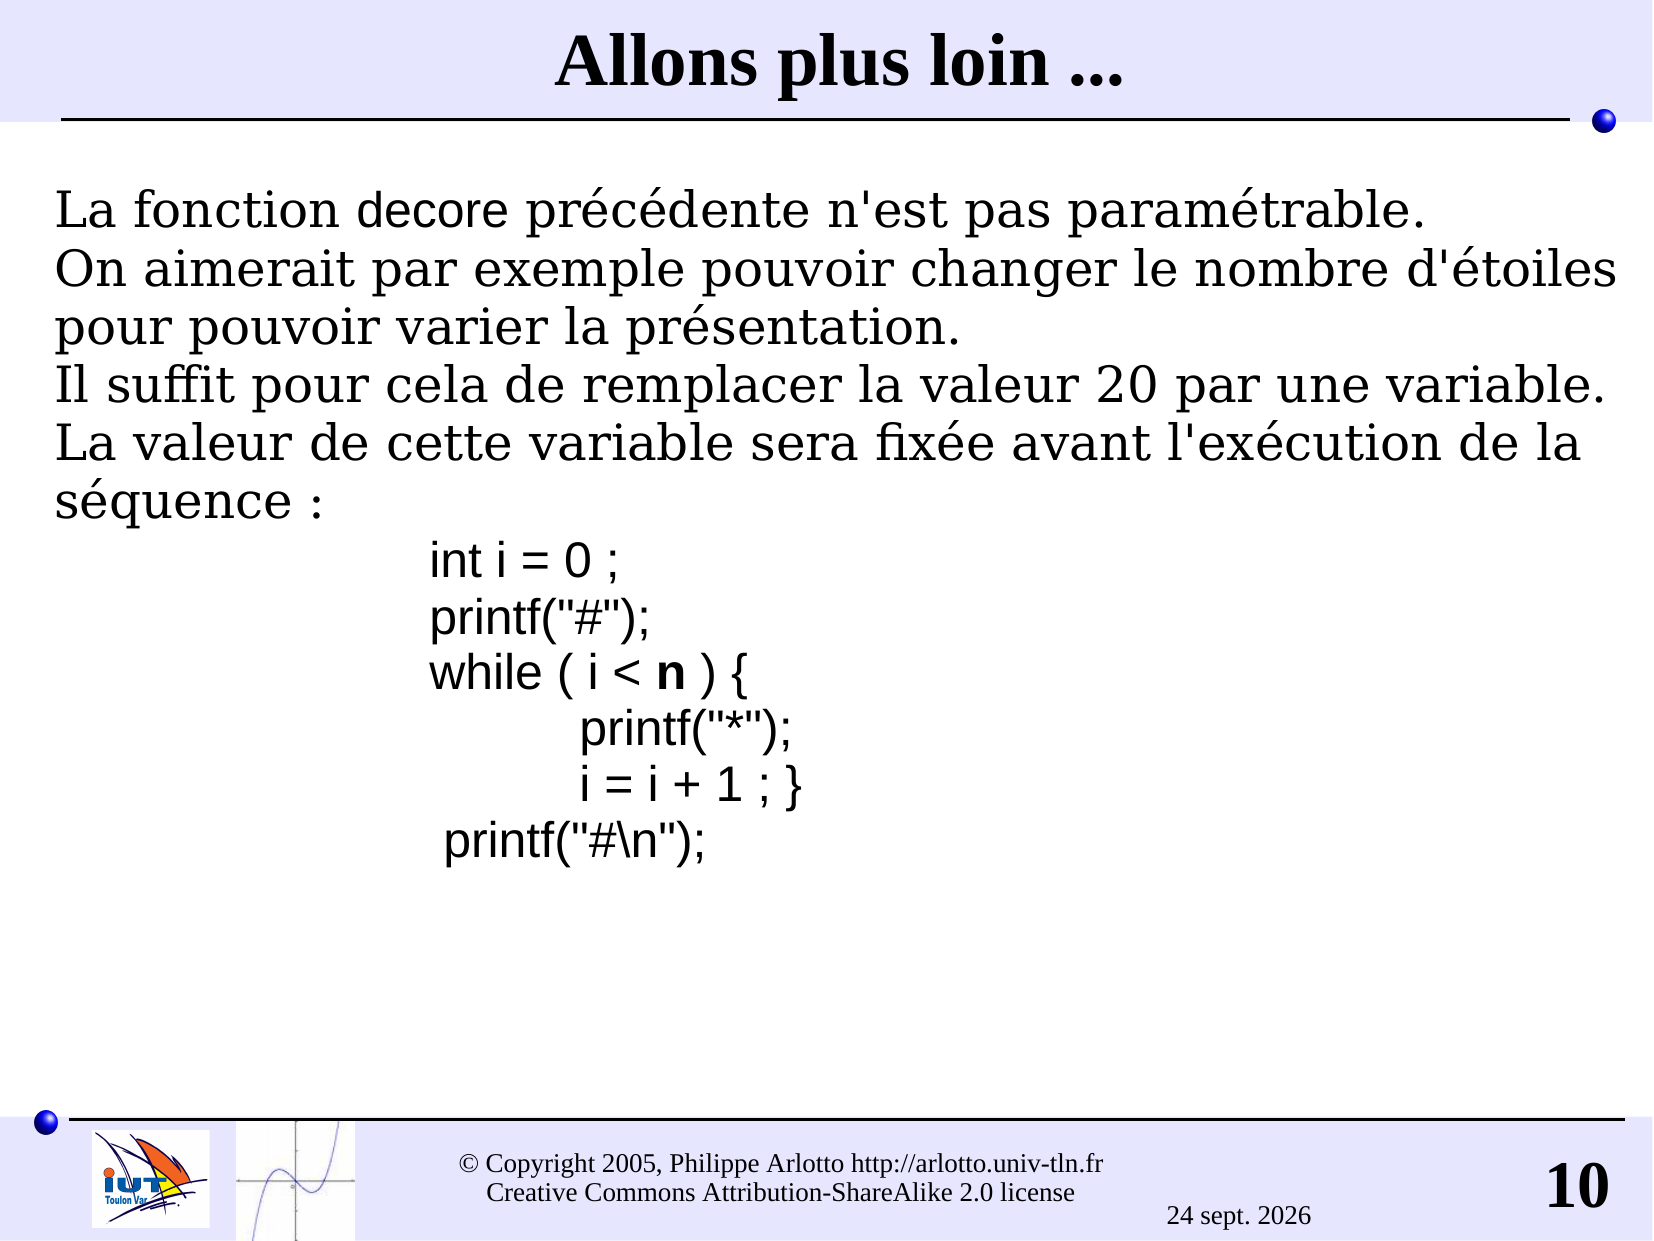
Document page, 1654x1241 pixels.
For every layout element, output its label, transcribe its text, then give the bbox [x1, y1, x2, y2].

text_box La fonction decore précédente n'est pas paramétrable. On aimerait par exemple pouvoir changer le nombre d'étoiles pour pouvoir varier la présentation. Il suffit pour cela de remplacer la valeur 20 par une variable. La valeur de cette variable sera fixée avant l'exécution de la séquence : int i = 0 ; printf("#"); while ( i < n ) { printf("*"); i = i + 1 ; } printf("#\n"); [54, 181, 1620, 1101]
picture [236, 1121, 355, 1241]
title Allons plus loin ... [95, 11, 1585, 110]
